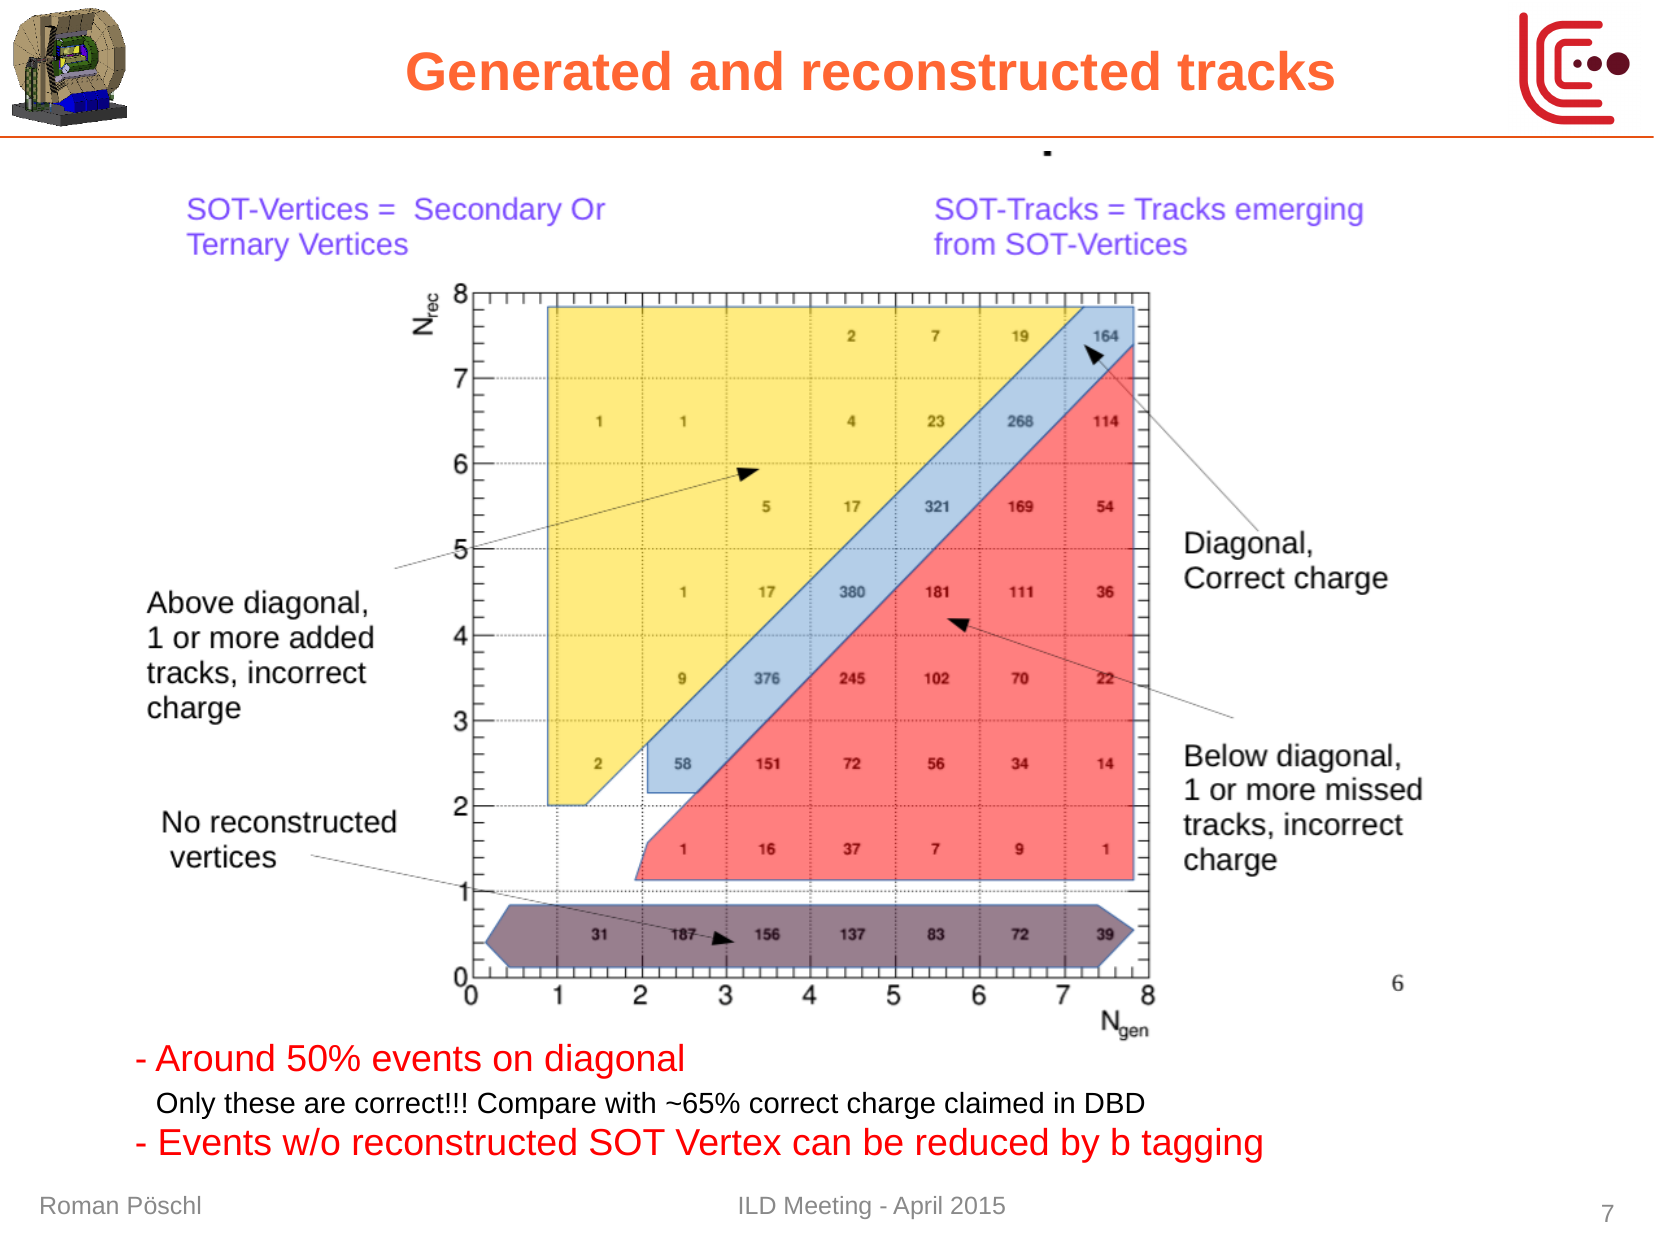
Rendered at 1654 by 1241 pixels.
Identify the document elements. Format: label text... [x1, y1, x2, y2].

picture [11, 6, 128, 127]
picture [1508, 2, 1641, 135]
text_box - Around 50% events on diagonal Only these are correct!!! Compare with ~65% correct charge claimed in DBD - Events w/o reconstructed SOT Vertex can be reduced by b tagging [120, 1030, 1284, 1171]
title Generated and reconstructed tracks [128, 29, 1617, 113]
picture [111, 151, 1457, 1052]
